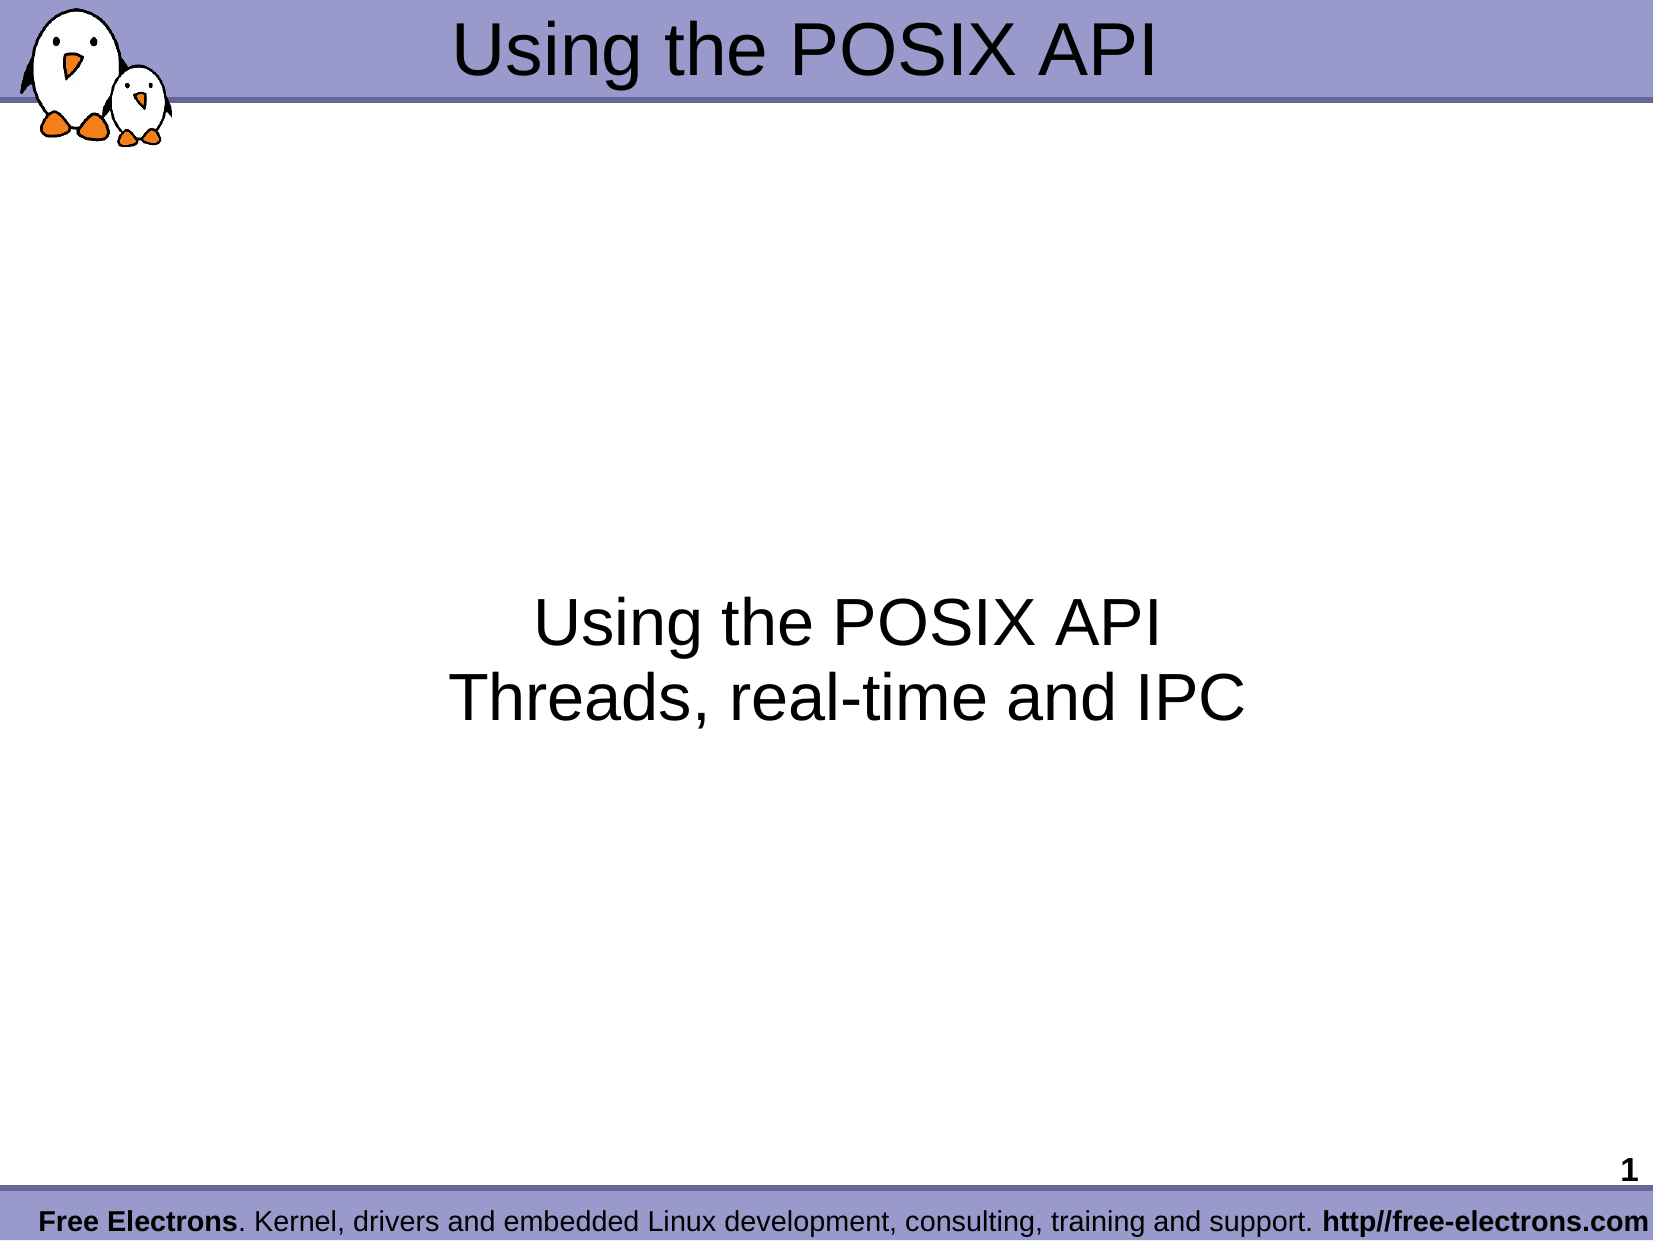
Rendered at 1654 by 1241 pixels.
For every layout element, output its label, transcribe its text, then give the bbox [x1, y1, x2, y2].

subtitle Using the POSIX API Threads, real-time and IPC [68, 201, 1592, 1118]
picture [20, 8, 172, 147]
title Using the POSIX API [60, 0, 1551, 100]
